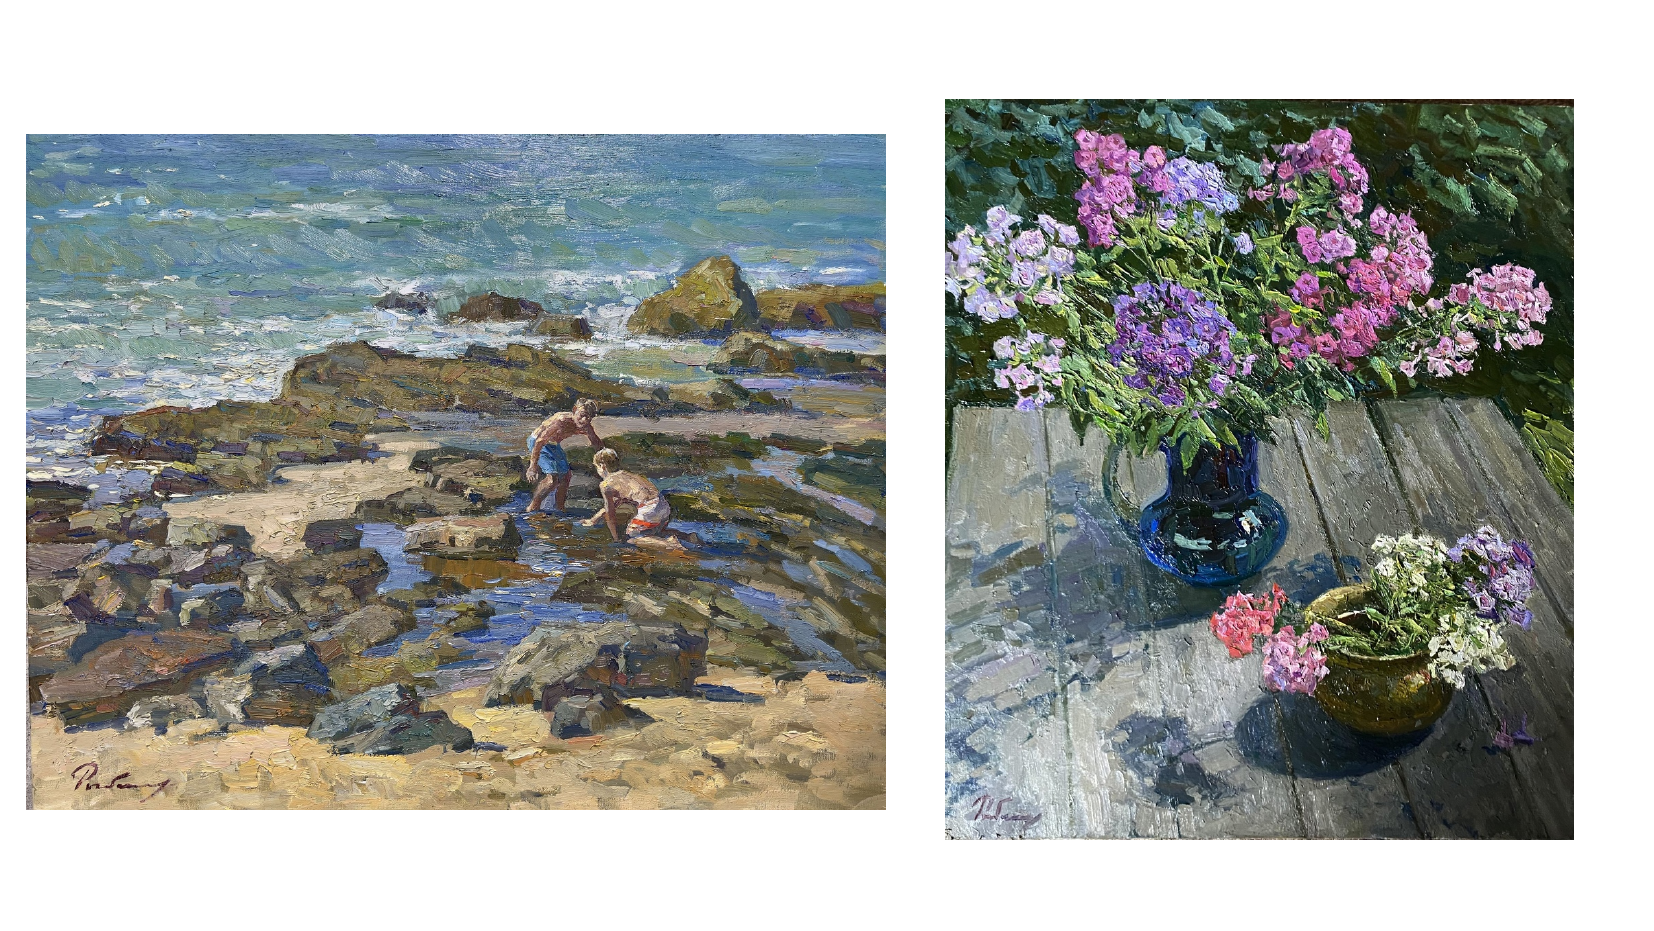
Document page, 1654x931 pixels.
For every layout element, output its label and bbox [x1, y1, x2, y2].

picture [945, 99, 1574, 841]
picture [26, 135, 886, 811]
